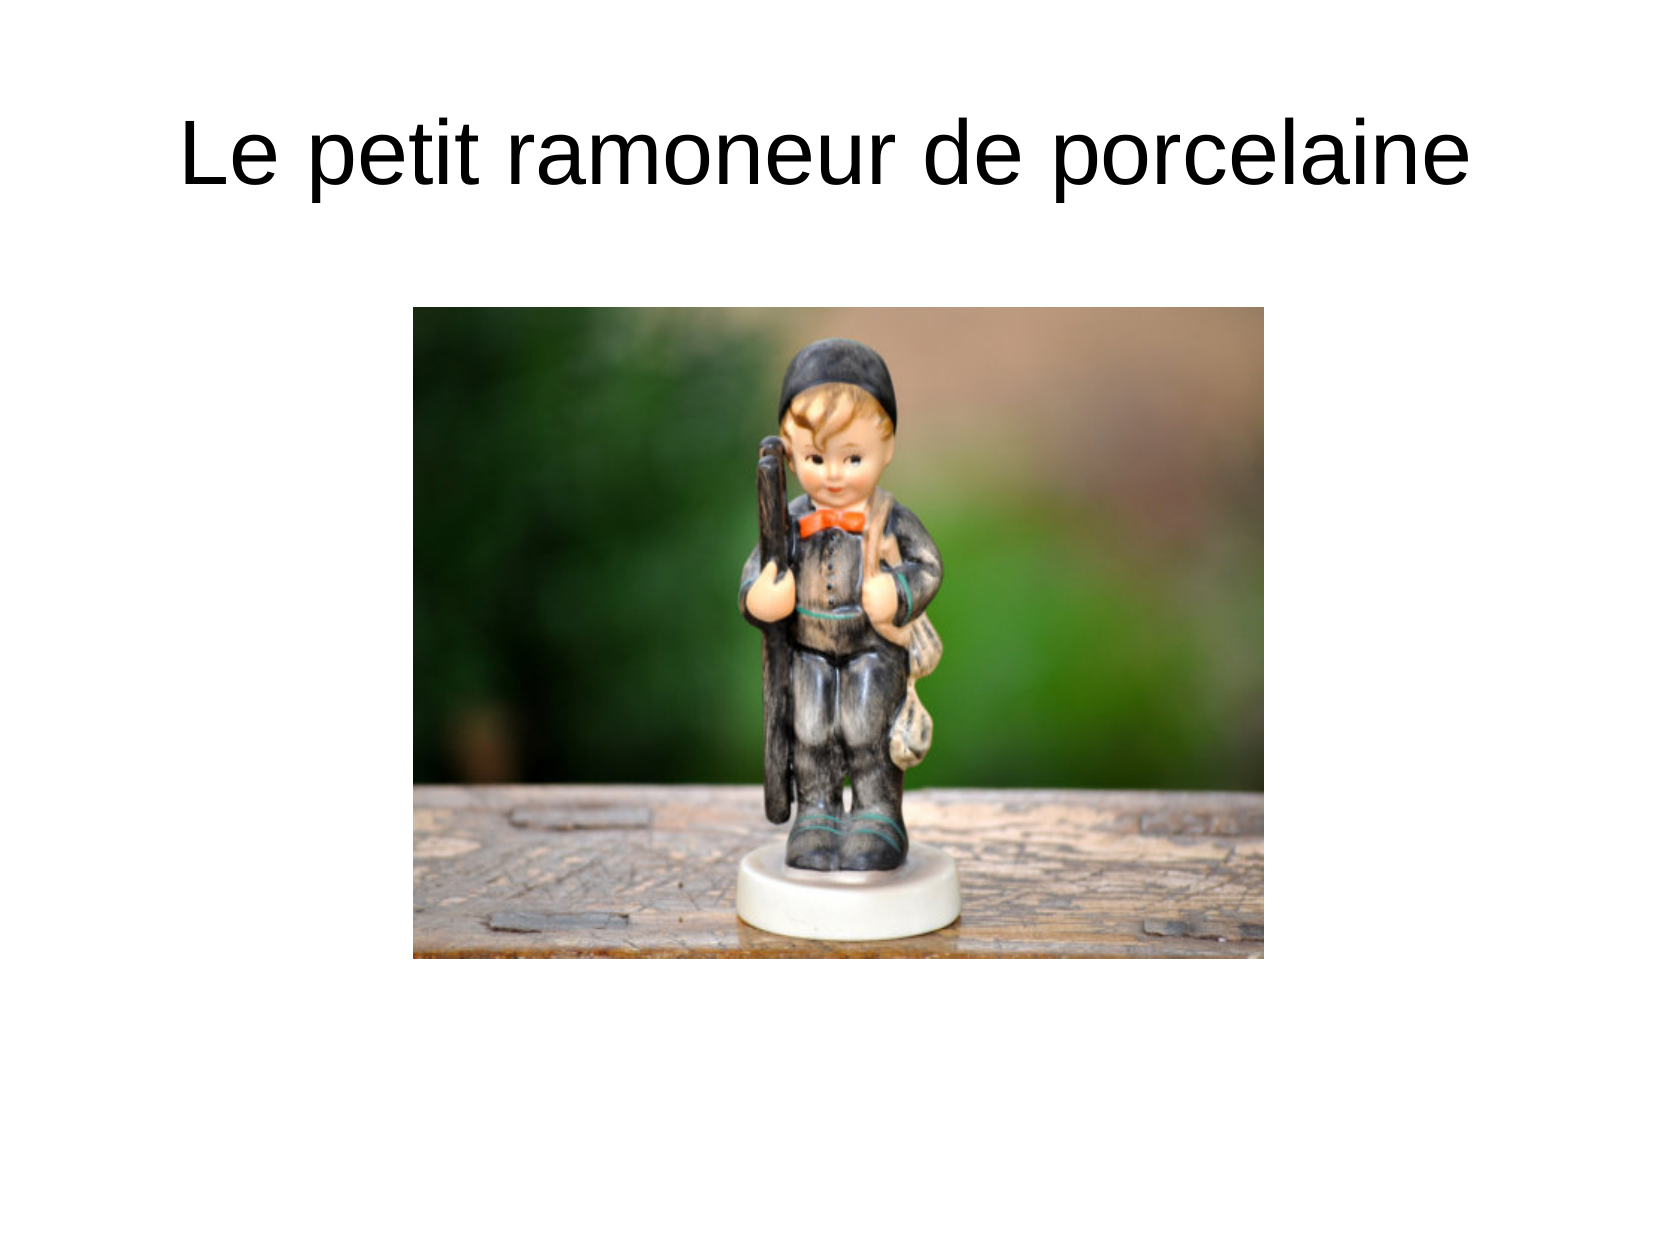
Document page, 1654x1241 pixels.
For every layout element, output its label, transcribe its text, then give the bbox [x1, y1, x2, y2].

title Le petit ramoneur de porcelaine [82, 49, 1571, 257]
picture [413, 307, 1264, 959]
